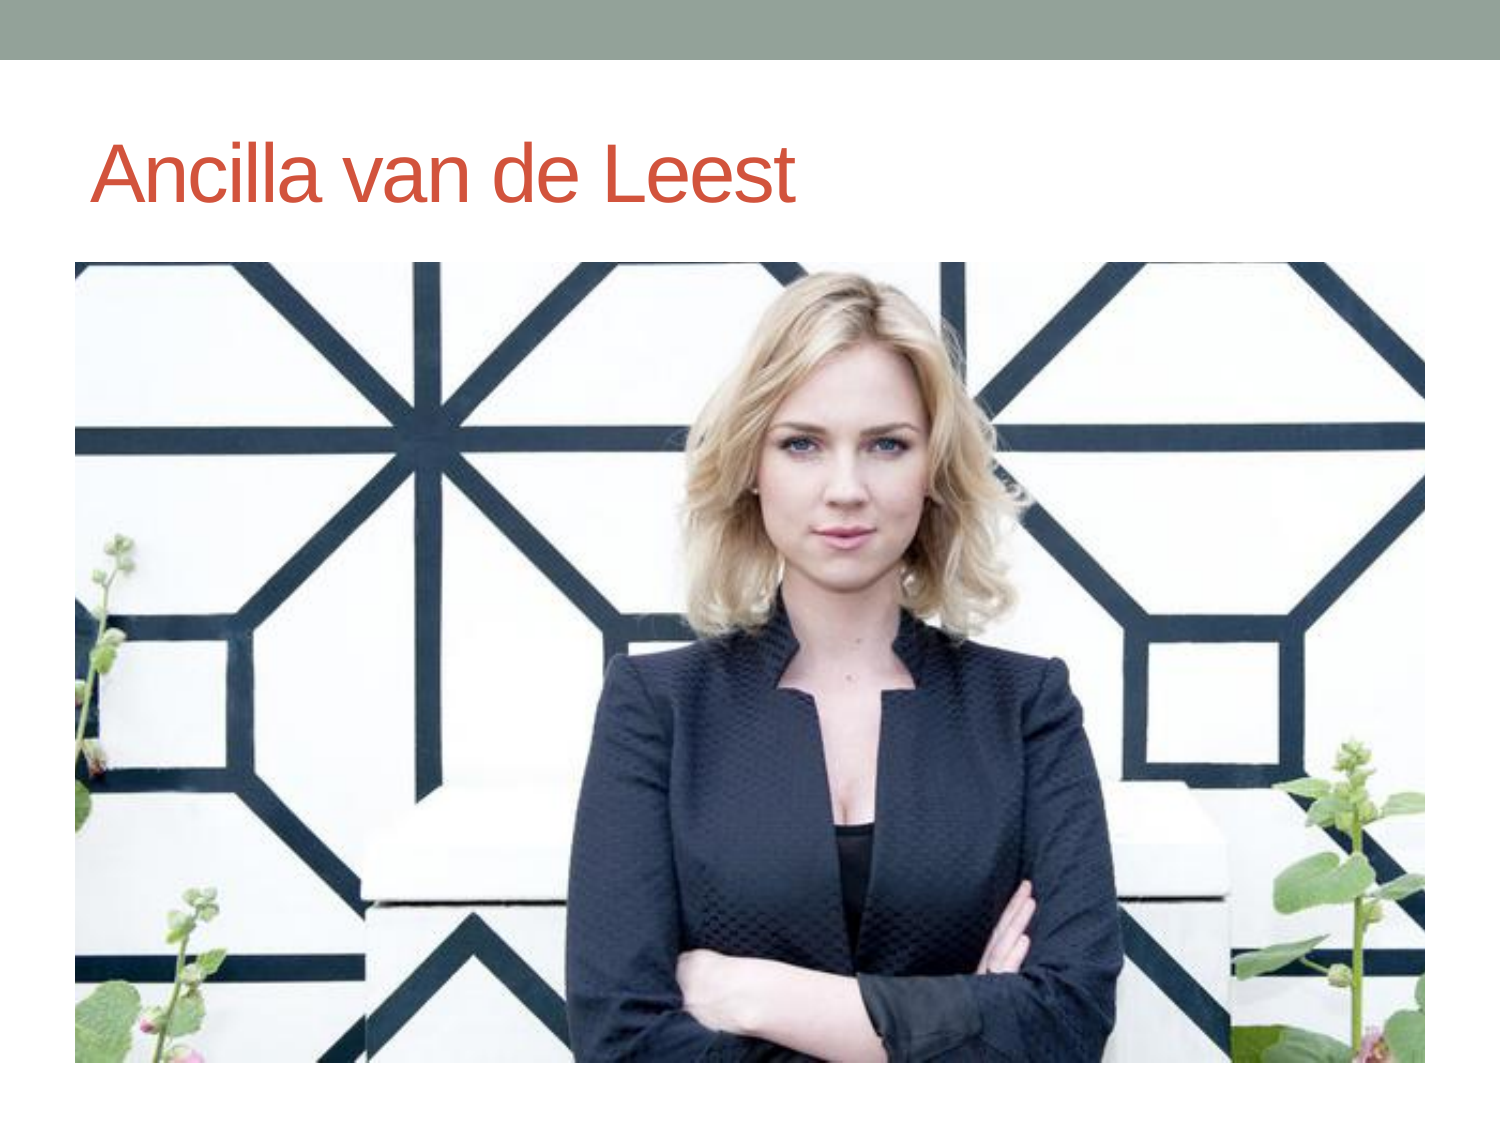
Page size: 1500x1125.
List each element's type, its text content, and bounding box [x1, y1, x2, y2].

title Ancilla van de Leest [75, 87, 1425, 250]
picture [75, 262, 1425, 1063]
